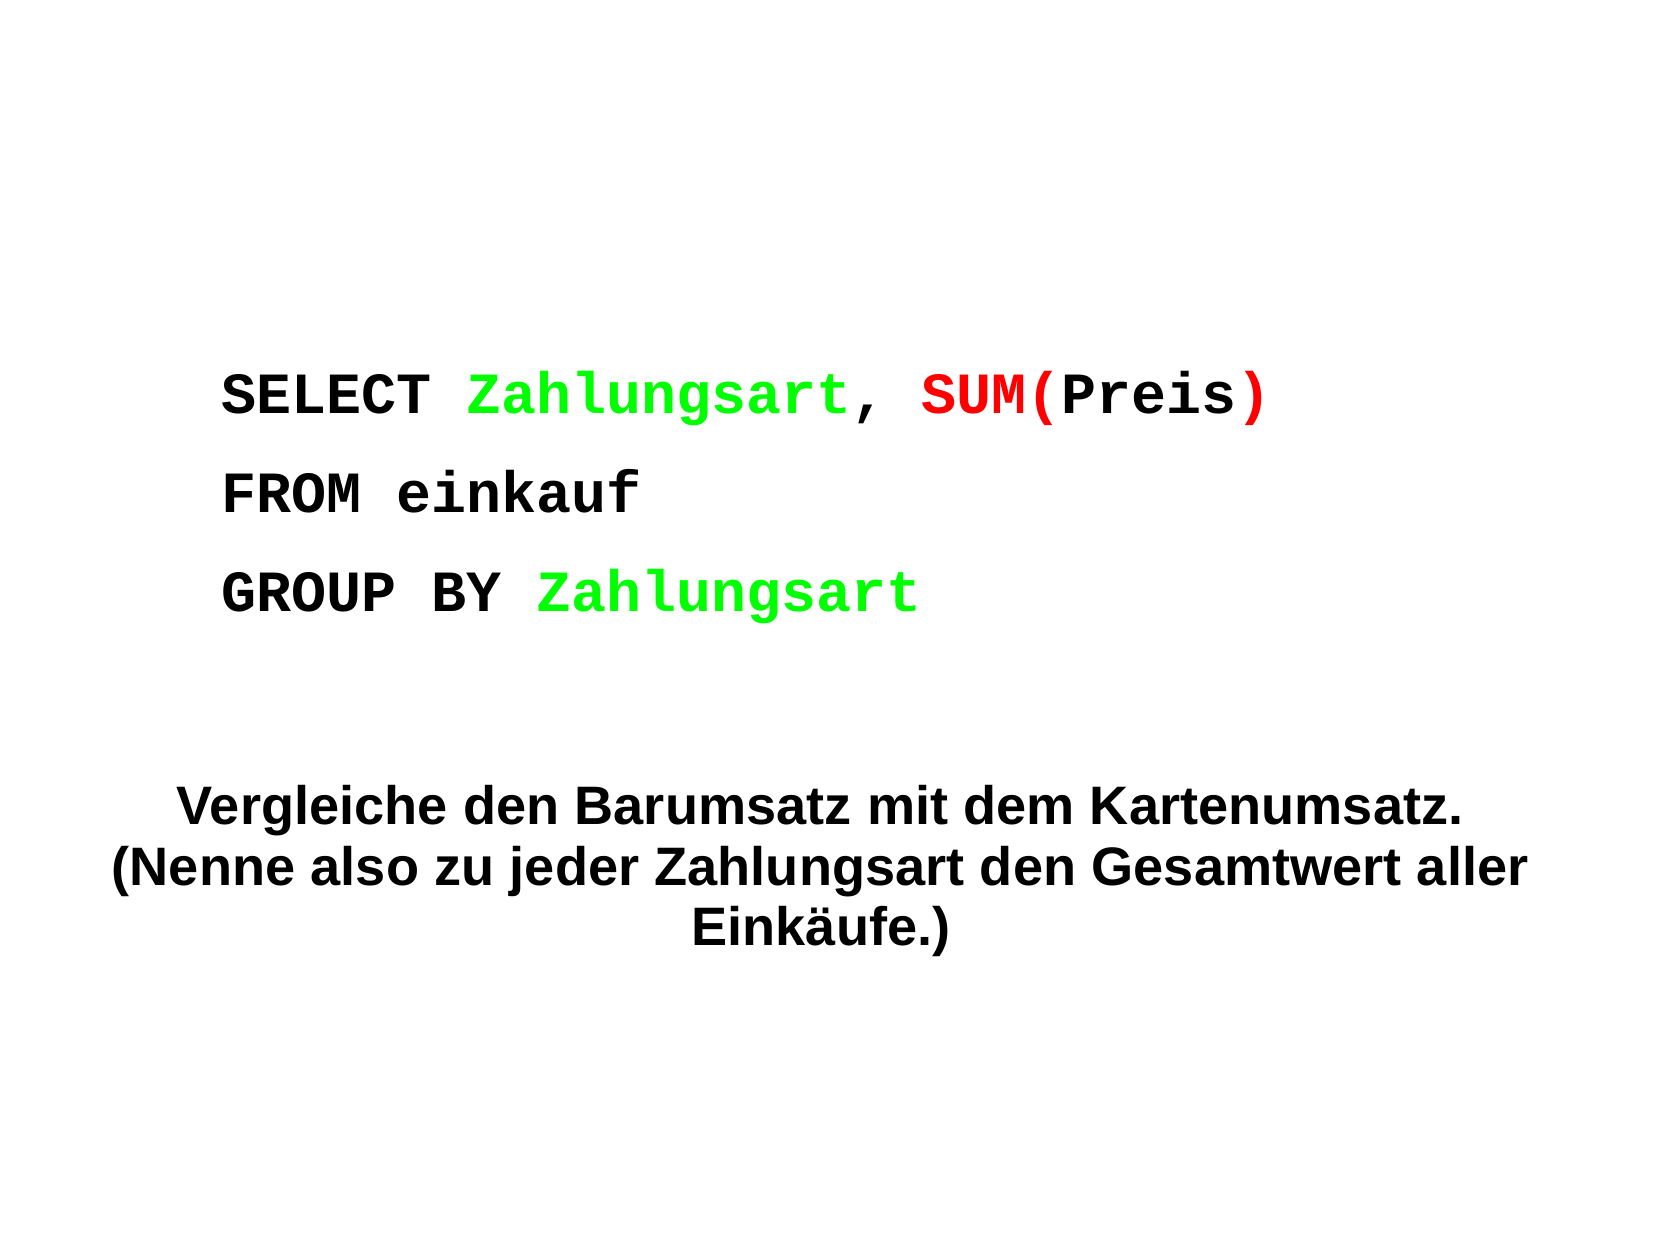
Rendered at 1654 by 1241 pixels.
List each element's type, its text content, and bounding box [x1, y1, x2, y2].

title Vergleiche den Barumsatz mit dem Kartenumsatz. (Nenne also zu jeder Zahlungsart den Gesamtwert aller Einkäufe.) [76, 773, 1566, 960]
text_box SELECT Zahlungsart, SUM(Preis) FROM einkauf GROUP BY Zahlungsart [206, 324, 1565, 606]
